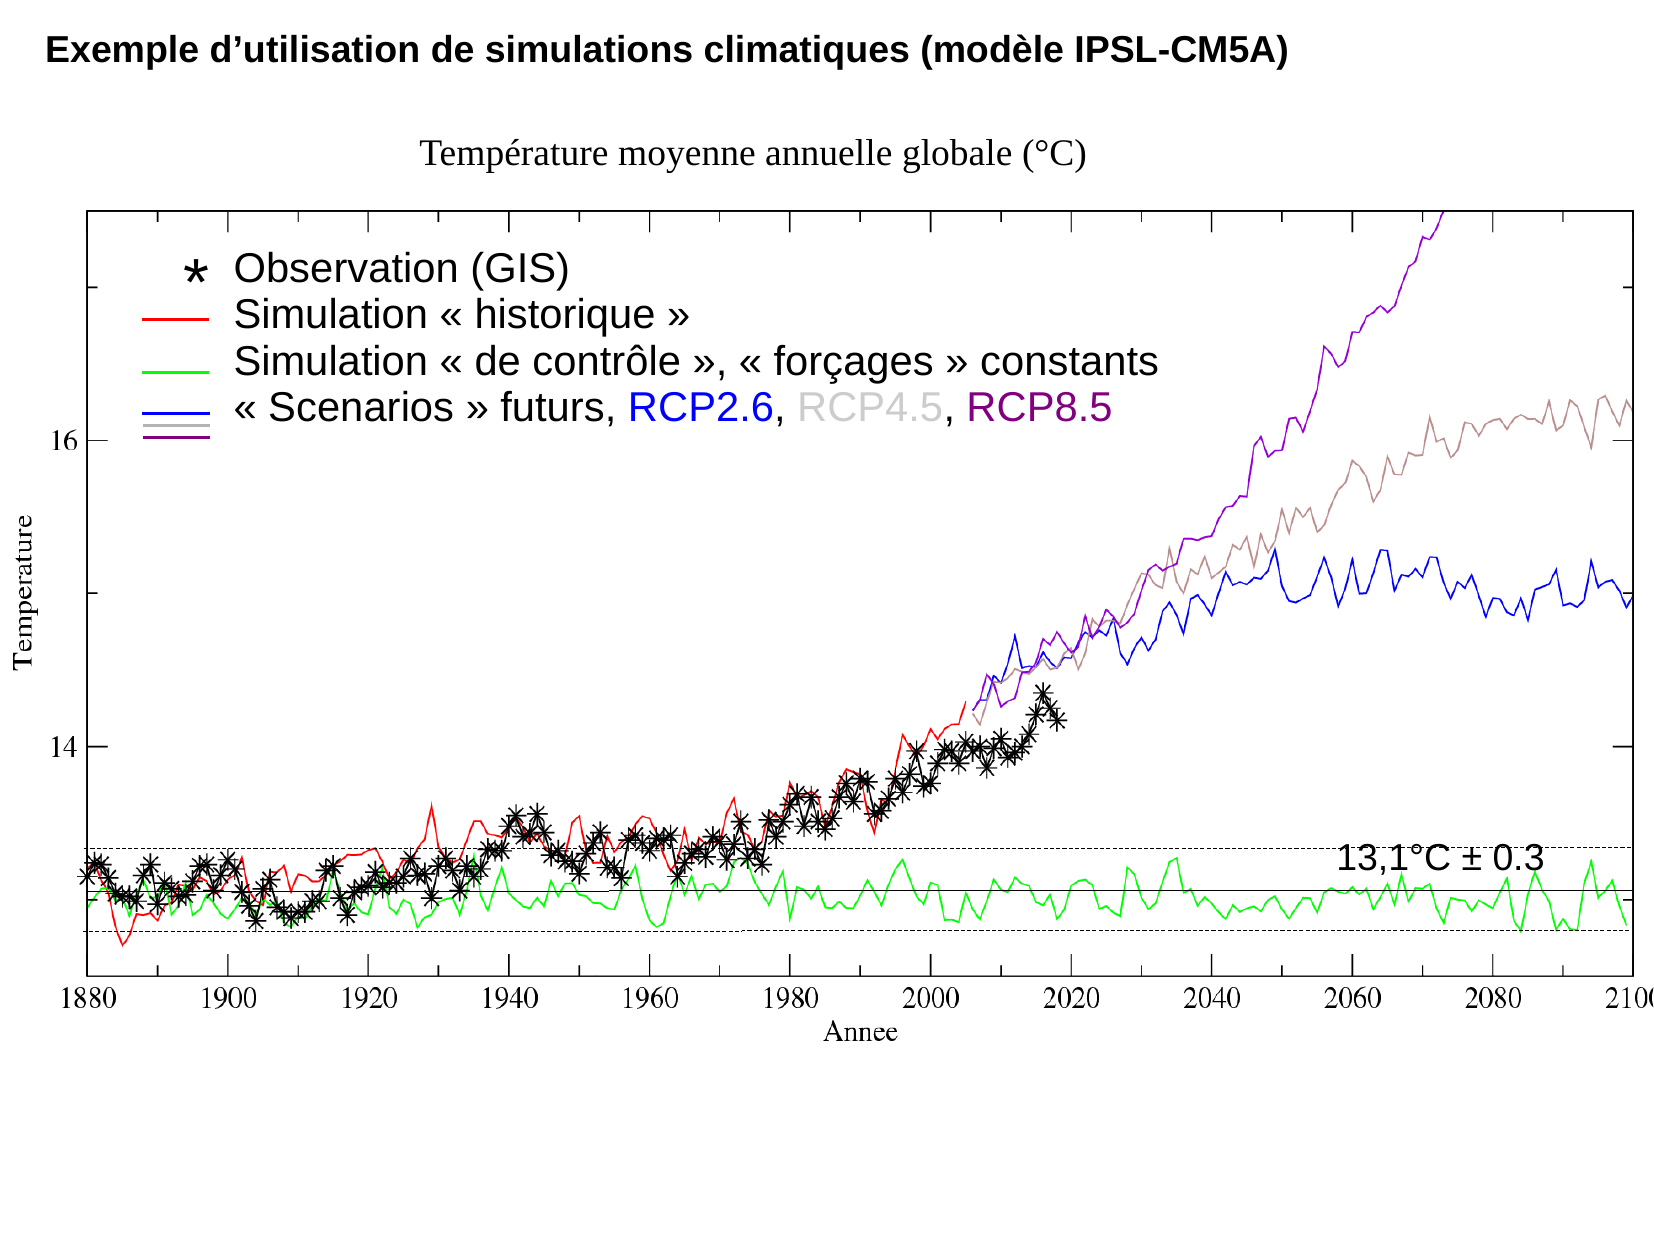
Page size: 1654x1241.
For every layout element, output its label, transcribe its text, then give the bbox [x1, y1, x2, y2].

text_box Observation (GIS) Simulation « historique » Simulation « de contrôle », « forçages » constants « Scenarios » futurs, RCP2.6, RCP4.5, RCP8.5 [218, 237, 1175, 453]
text_box Température moyenne annuelle globale (°C) [404, 124, 1634, 274]
picture [10, 206, 1654, 1044]
text_box * [168, 237, 229, 333]
text_box Exemple d’utilisation de simulations climatiques (modèle IPSL-CM5A) [30, 21, 1624, 96]
text_box 13,1°C ± 0.3 [1321, 828, 1591, 908]
